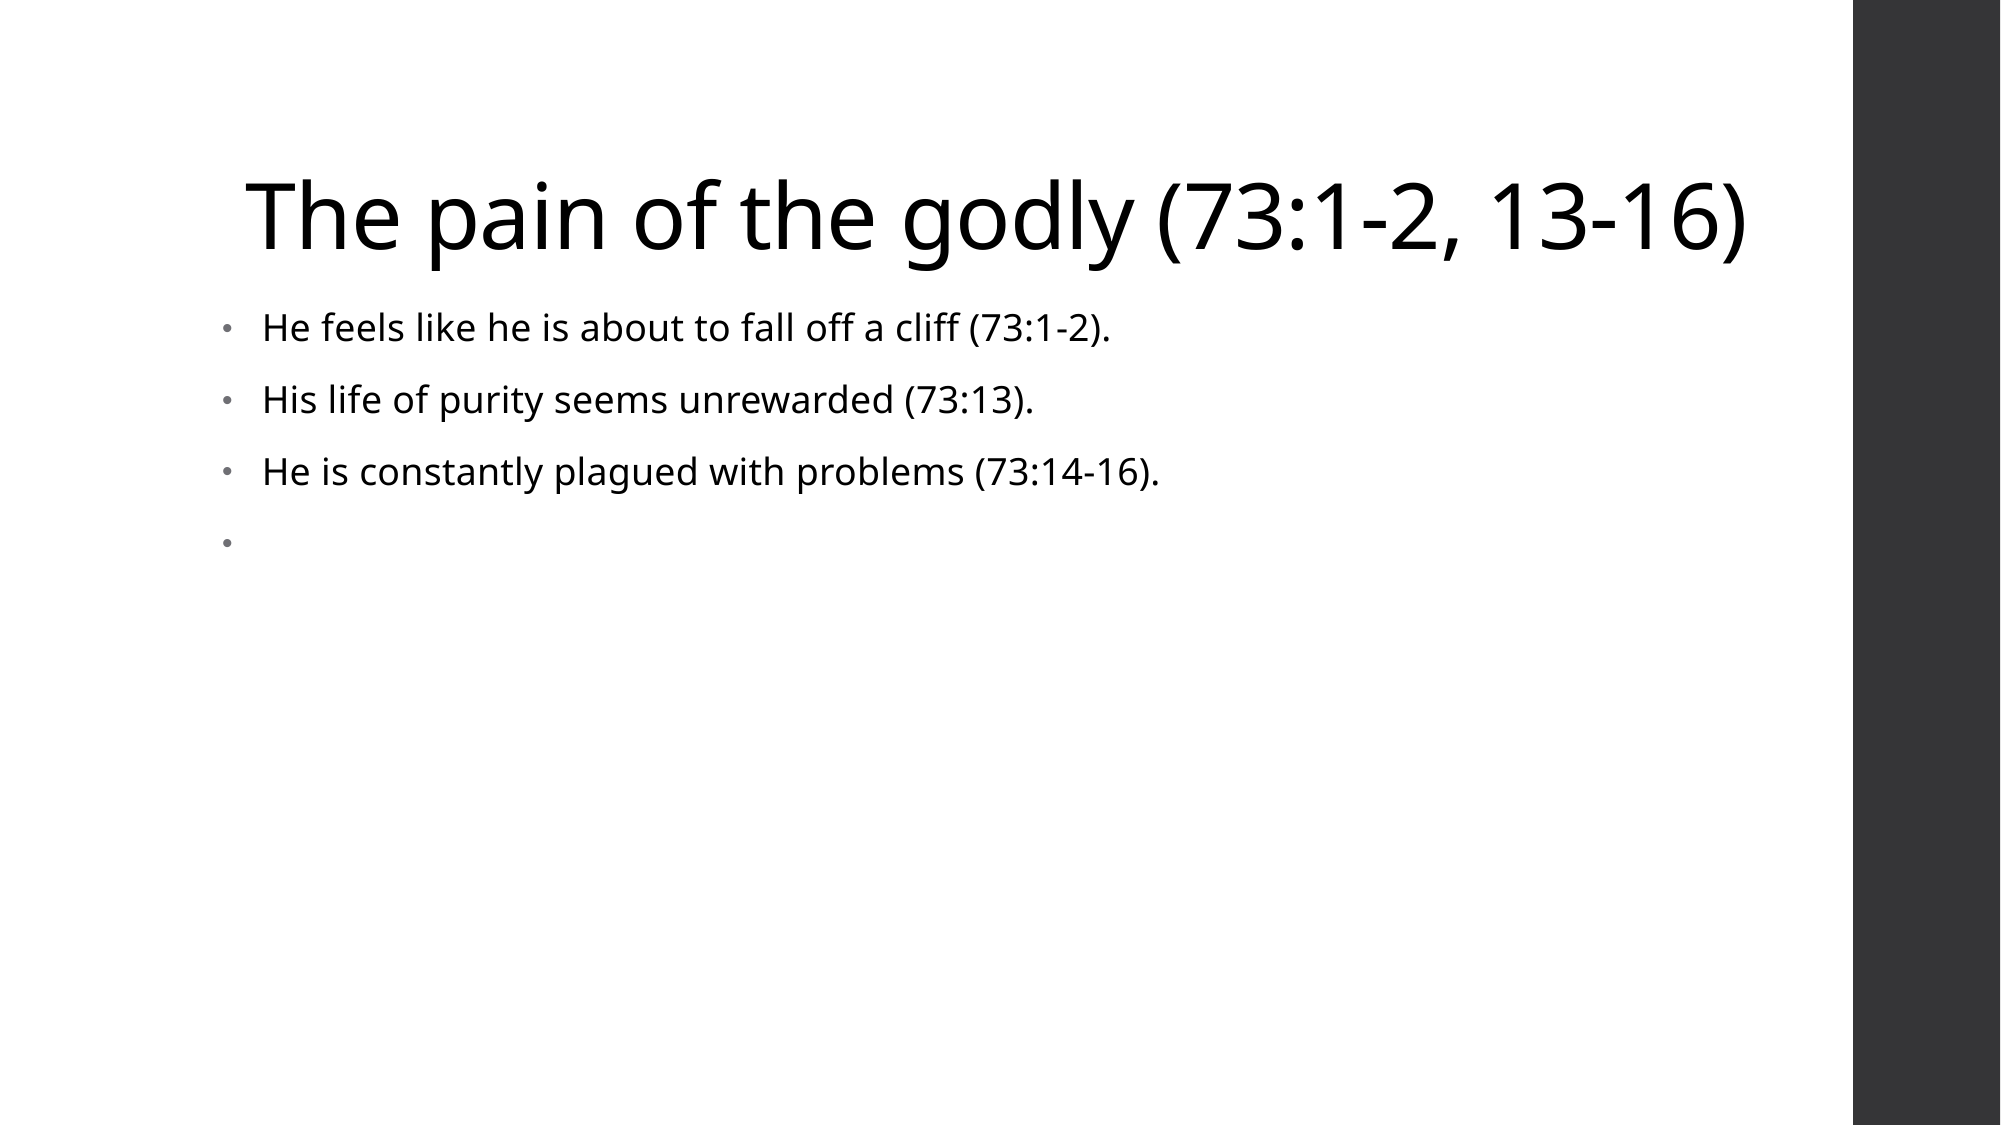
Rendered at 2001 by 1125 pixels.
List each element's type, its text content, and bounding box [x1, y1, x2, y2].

title The pain of the godly (73:1-2, 13-16) [206, 60, 1797, 278]
list He feels like he is about to fall off a cliff (73:1-2). His life of purity seems unrewarded (73:13). He is constantly plagued with problems (73:14-16). [206, 299, 1617, 1014]
